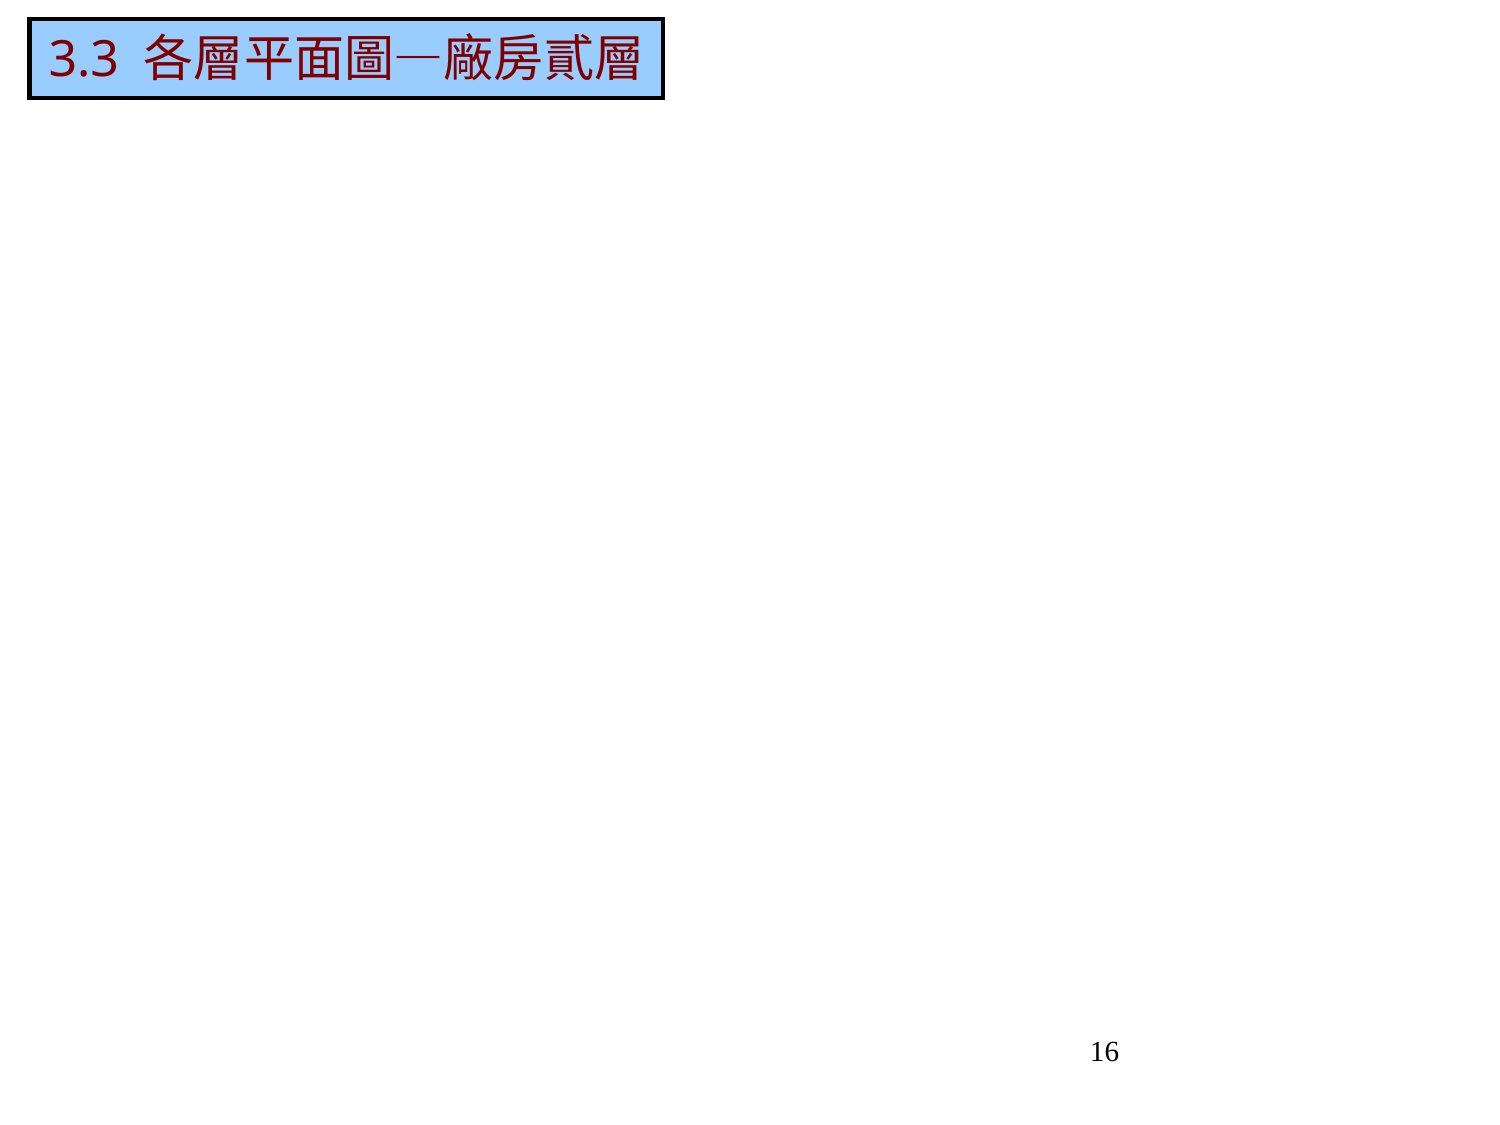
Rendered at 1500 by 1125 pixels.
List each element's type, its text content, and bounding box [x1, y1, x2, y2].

text_box 3.3 各層平面圖—廠房貳層 [29, 19, 664, 99]
text_box 16 [1074, 1025, 1388, 1101]
